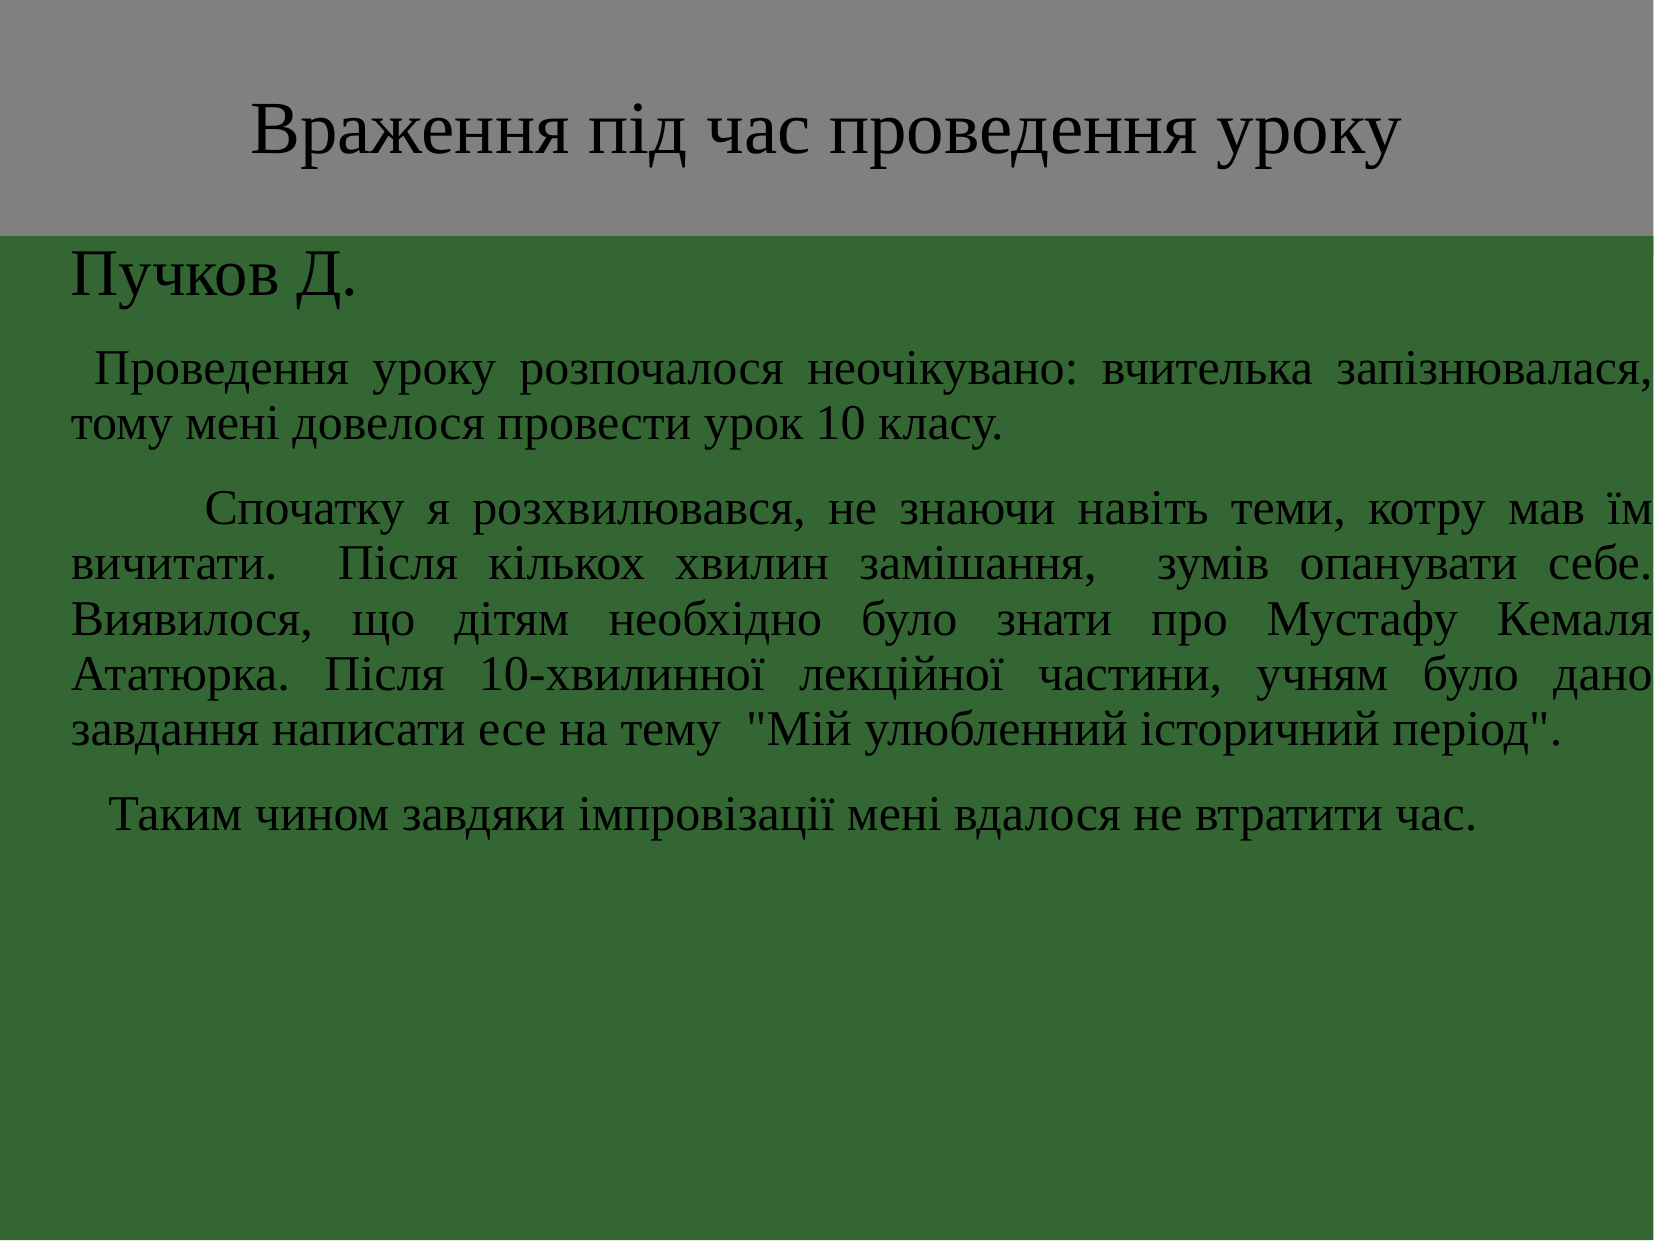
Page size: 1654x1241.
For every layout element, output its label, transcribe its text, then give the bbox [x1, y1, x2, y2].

list Пучков Д. Проведення уроку розпочалося неочікувано: вчителька запізнювалася, тому мені довелося провести урок 10 класу. Спочатку я розхвилювався, не знаючи навіть теми, котру мав їм вичитати. Після кількох хвилин замішання, зумів опанувати себе. Виявилося, що дітям необхідно було знати про Мустафу Кемаля Ататюрка. Після 10-хвилинної лекційної частини, учням було дано завдання написати есе на тему "Мій улюбленний історичний період". Таким чином завдяки імпровізації мені вдалося не втратити час. [0, 236, 1654, 1241]
title Враження під час проведення уроку [0, 0, 1654, 236]
